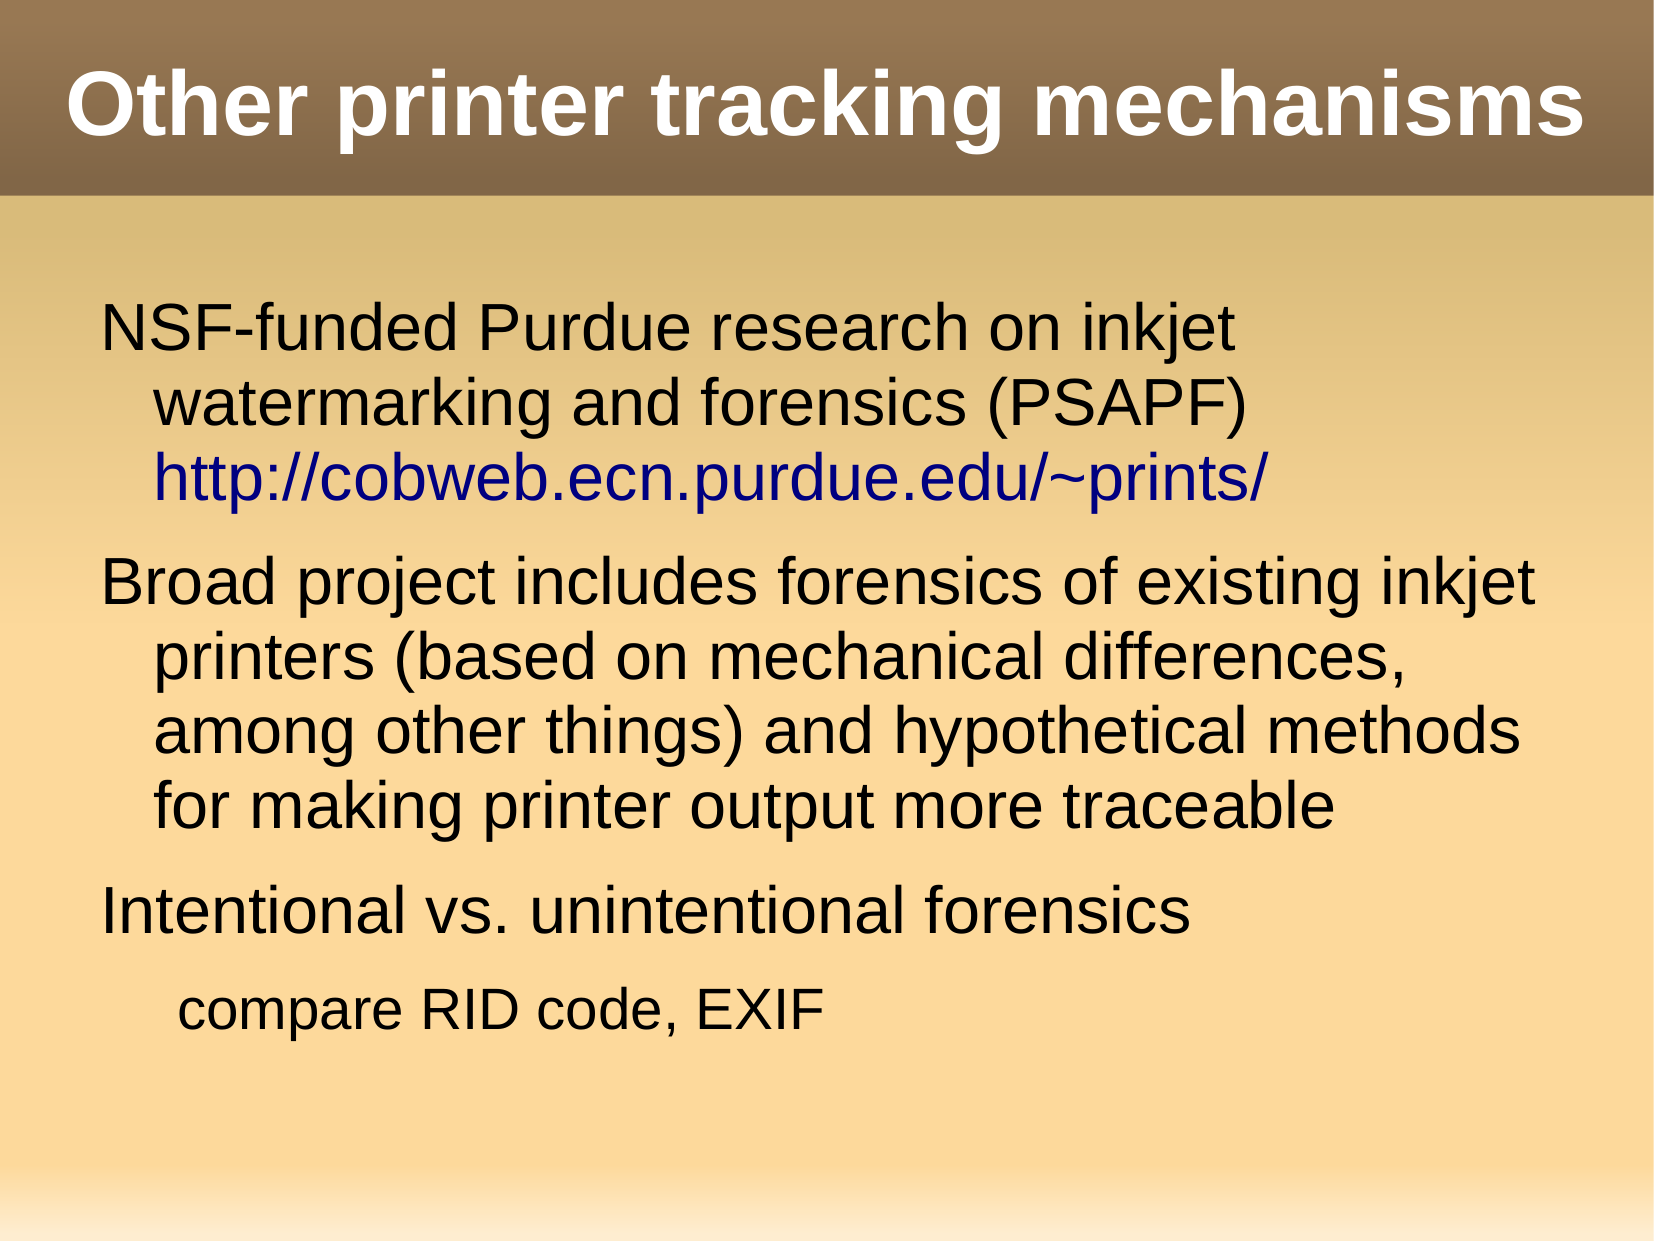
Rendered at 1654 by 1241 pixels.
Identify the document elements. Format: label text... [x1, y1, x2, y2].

list NSF-funded Purdue research on inkjet watermarking and forensics (PSAPF)http://cobweb.ecn.purdue.edu/~prints/ Broad project includes forensics of existing inkjet printers (based on mechanical differences, among other things) and hypothetical methods for making printer output more traceable Intentional vs. unintentional forensics compare RID code, EXIF [82, 290, 1571, 1147]
picture [0, 0, 1654, 1241]
title Other printer tracking mechanisms [59, 0, 1595, 211]
